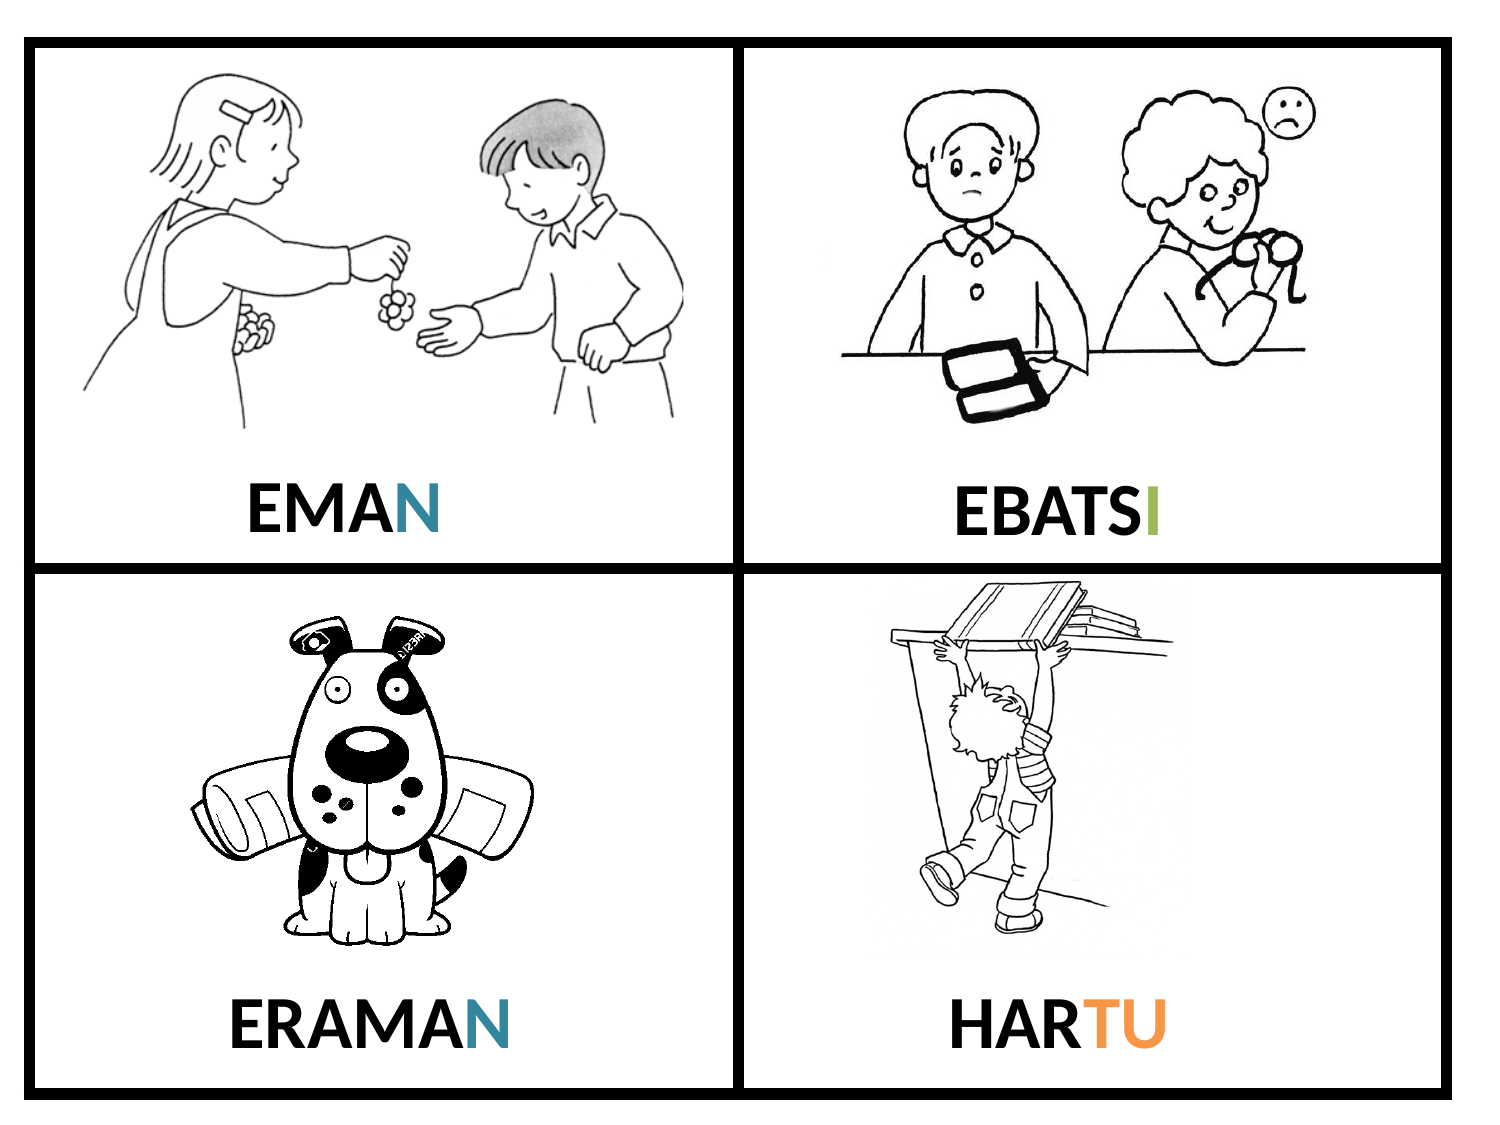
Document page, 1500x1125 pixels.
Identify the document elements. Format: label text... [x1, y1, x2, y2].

picture [56, 61, 686, 435]
table_header [35, 48, 733, 563]
text_box ERAMAN [213, 966, 529, 1071]
table_header [744, 48, 1441, 563]
table_cell [744, 574, 1441, 1088]
picture [190, 616, 534, 951]
table_cell [35, 574, 733, 1088]
text_box EMAN [231, 450, 459, 556]
text_box HARTU [933, 966, 1185, 1071]
picture [868, 581, 1186, 954]
text_box EBATSI [939, 452, 1179, 558]
picture [797, 52, 1341, 428]
